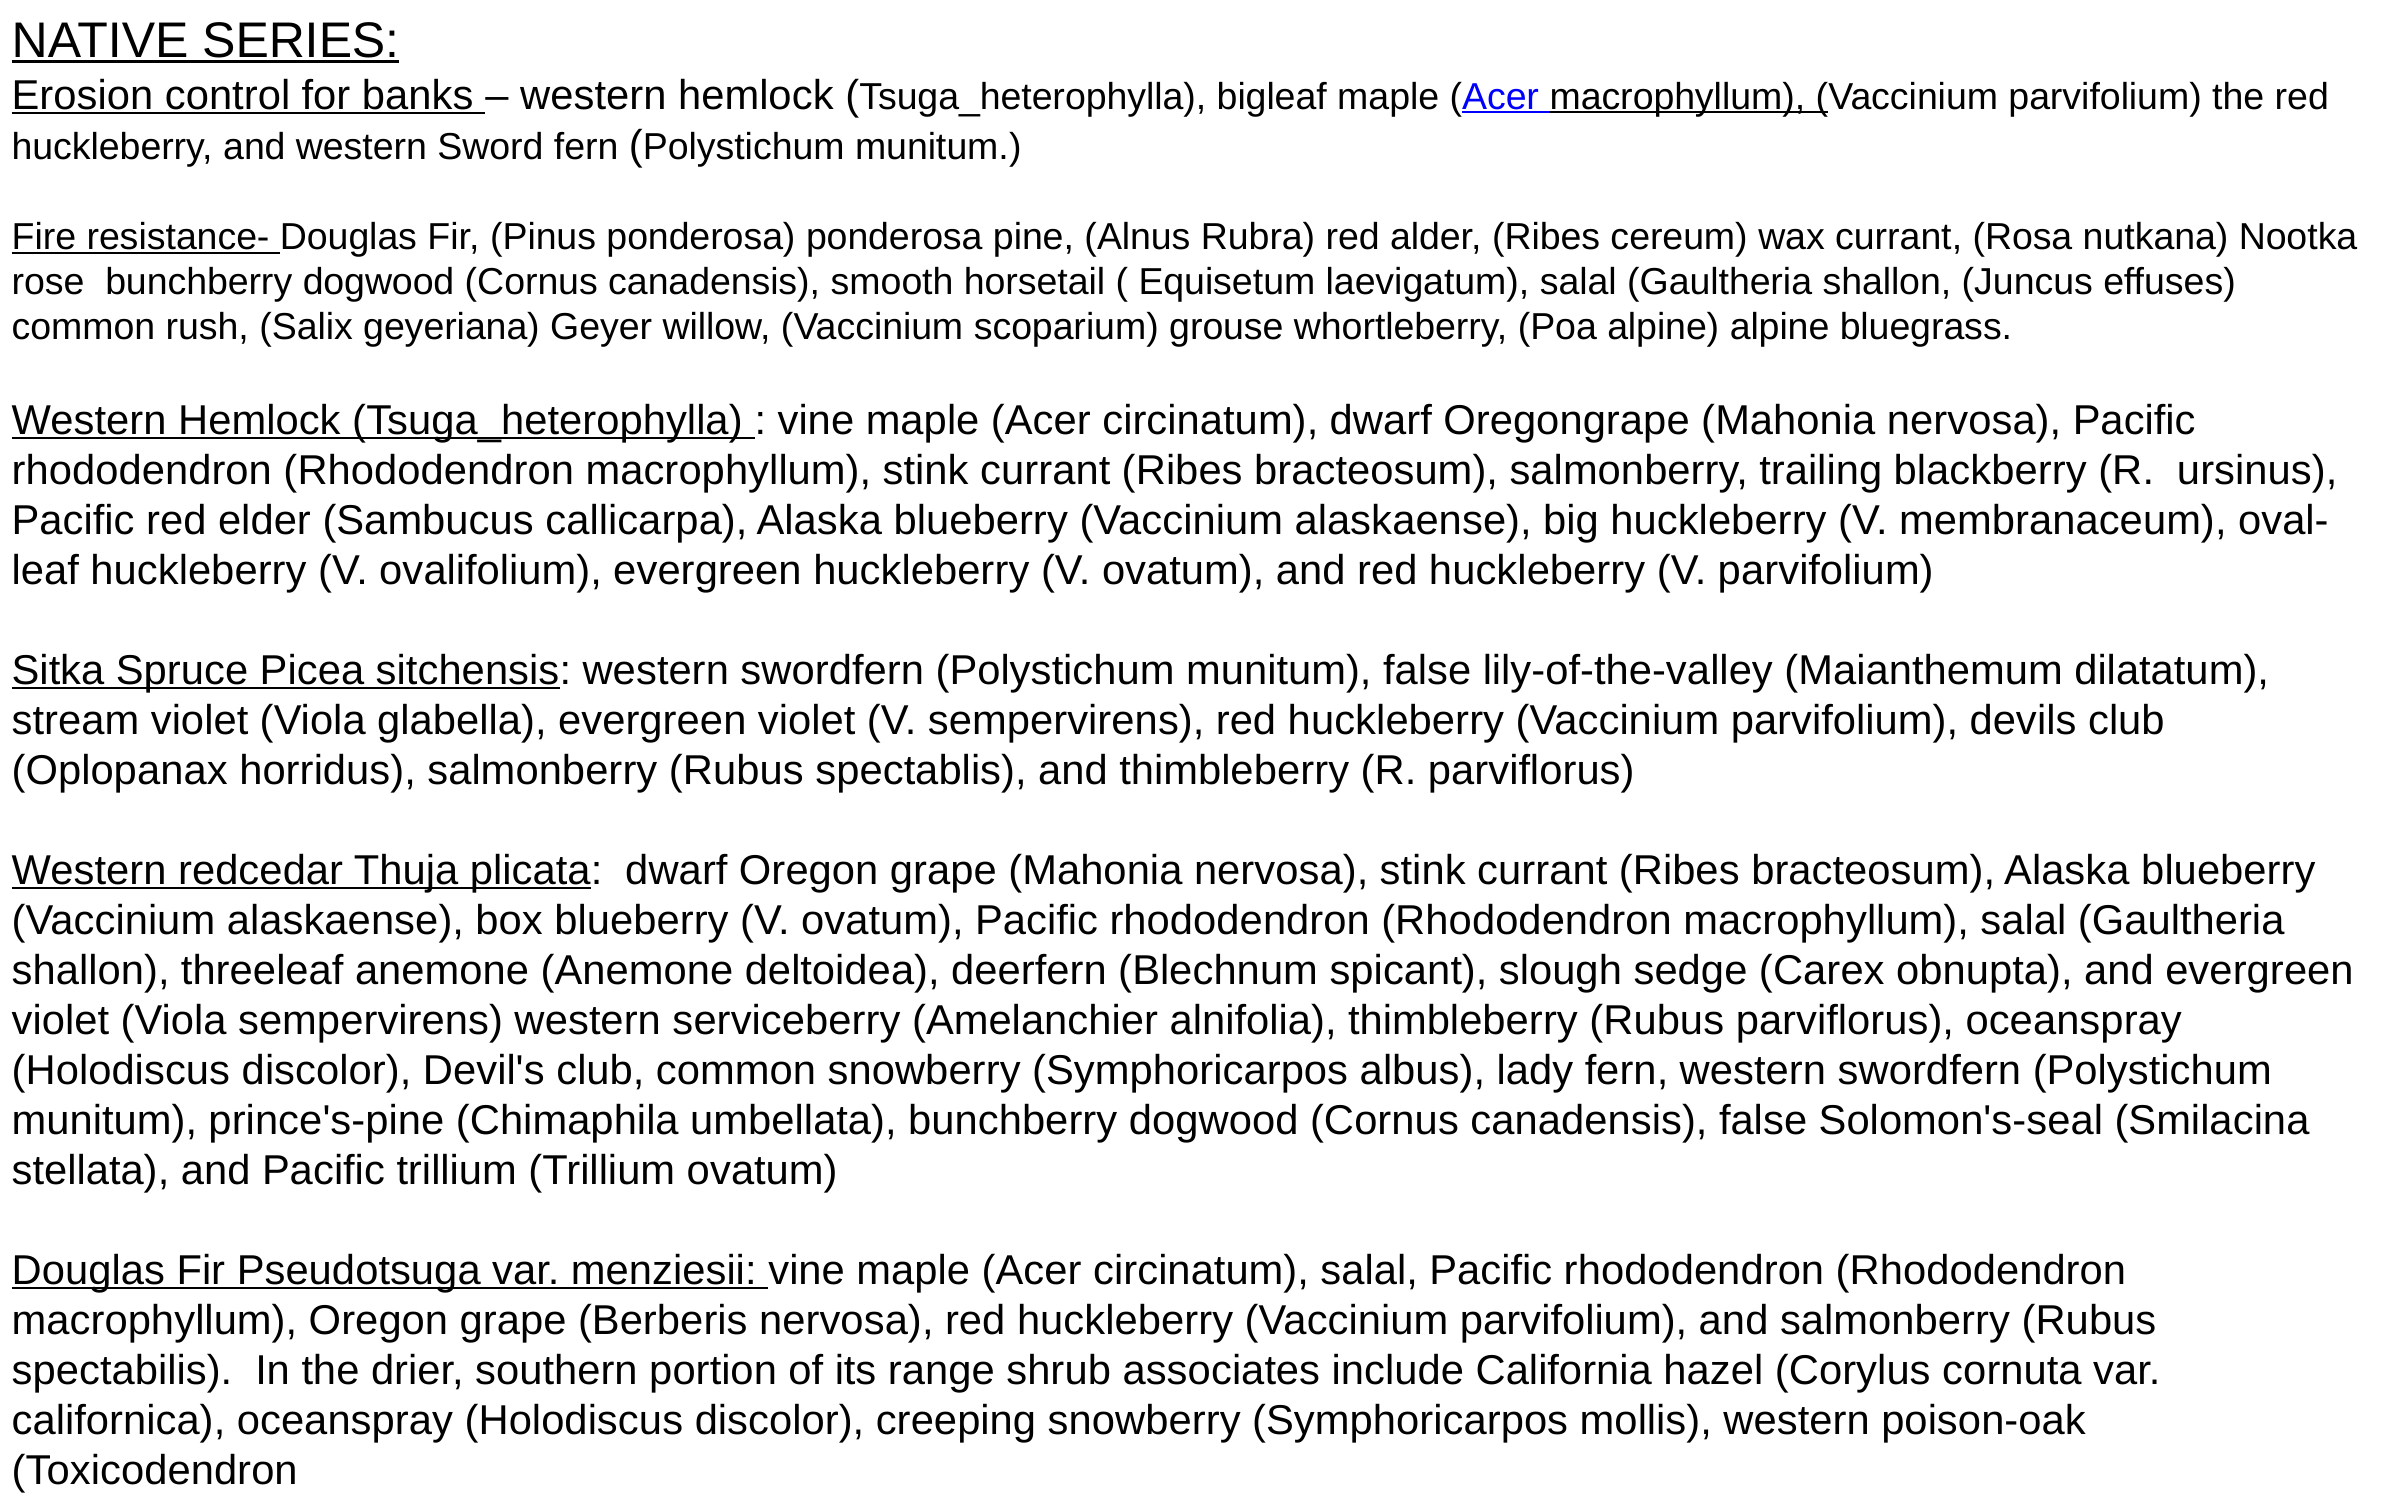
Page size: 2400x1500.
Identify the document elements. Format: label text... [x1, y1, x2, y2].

text_box NATIVE SERIES: Erosion control for banks – western hemlock (Tsuga_heterophylla), bigleaf maple (Acer macrophyllum), (Vaccinium parvifolium) the red huckleberry, and western Sword fern (Polystichum munitum.) Fire resistance- Douglas Fir, (Pinus ponderosa) ponderosa pine, (Alnus Rubra) red alder, (Ribes cereum) wax currant, (Rosa nutkana) Nootka rose bunchberry dogwood (Cornus canadensis), smooth horsetail ( Equisetum laevigatum), salal (Gaultheria shallon, (Juncus effuses) common rush, (Salix geyeriana) Geyer willow, (Vaccinium scoparium) grouse whortleberry, (Poa alpine) alpine bluegrass. Western Hemlock (Tsuga_heterophylla) : vine maple (Acer circinatum), dwarf Oregongrape (Mahonia nervosa), Pacific rhododendron (Rhododendron macrophyllum), stink currant (Ribes bracteosum), salmonberry, trailing blackberry (R. ursinus), Pacific red elder (Sambucus callicarpa), Alaska blueberry (Vaccinium alaskaense), big huckleberry (V. membranaceum), oval-leaf huckleberry (V. ovalifolium), evergreen huckleberry (V. ovatum), and red huckleberry (V. parvifolium) Sitka Spruce Picea sitchensis: western swordfern (Polystichum munitum), false lily-of-the-valley (Maianthemum dilatatum), stream violet (Viola glabella), evergreen violet (V. sempervirens), red huckleberry (Vaccinium parvifolium), devils club (Oplopanax horridus), salmonberry (Rubus spectablis), and thimbleberry (R. parviflorus) Western redcedar Thuja plicata: dwarf Oregon grape (Mahonia nervosa), stink currant (Ribes bracteosum), Alaska blueberry (Vaccinium alaskaense), box blueberry (V. ovatum), Pacific rhododendron (Rhododendron macrophyllum), salal (Gaultheria shallon), threeleaf anemone (Anemone deltoidea), deerfern (Blechnum spicant), slough sedge (Carex obnupta), and evergreen violet (Viola sempervirens) western serviceberry (Amelanchier alnifolia), thimbleberry (Rubus parviflorus), oceanspray (Holodiscus discolor), Devil's club, common snowberry (Symphoricarpos albus), lady fern, western swordfern (Polystichum munitum), prince's-pine (Chimaphila umbellata), bunchberry dogwood (Cornus canadensis), false Solomon's-seal (Smilacina stellata), and Pacific trillium (Trillium ovatum) Douglas Fir Pseudotsuga var. menziesii: vine maple (Acer circinatum), salal, Pacific rhododendron (Rhododendron macrophyllum), Oregon grape (Berberis nervosa), red huckleberry (Vaccinium parvifolium), and salmonberry (Rubus spectabilis). In the drier, southern portion of its range shrub associates include California hazel (Corylus cornuta var. californica), oceanspray (Holodiscus discolor), creeping snowberry (Symphoricarpos mollis), western poison-oak (Toxicodendron diversilobum), ceanothus (Ceanothus spp.), and manzanita (Arctostaphylos spp.) [0, 0, 2397, 1500]
